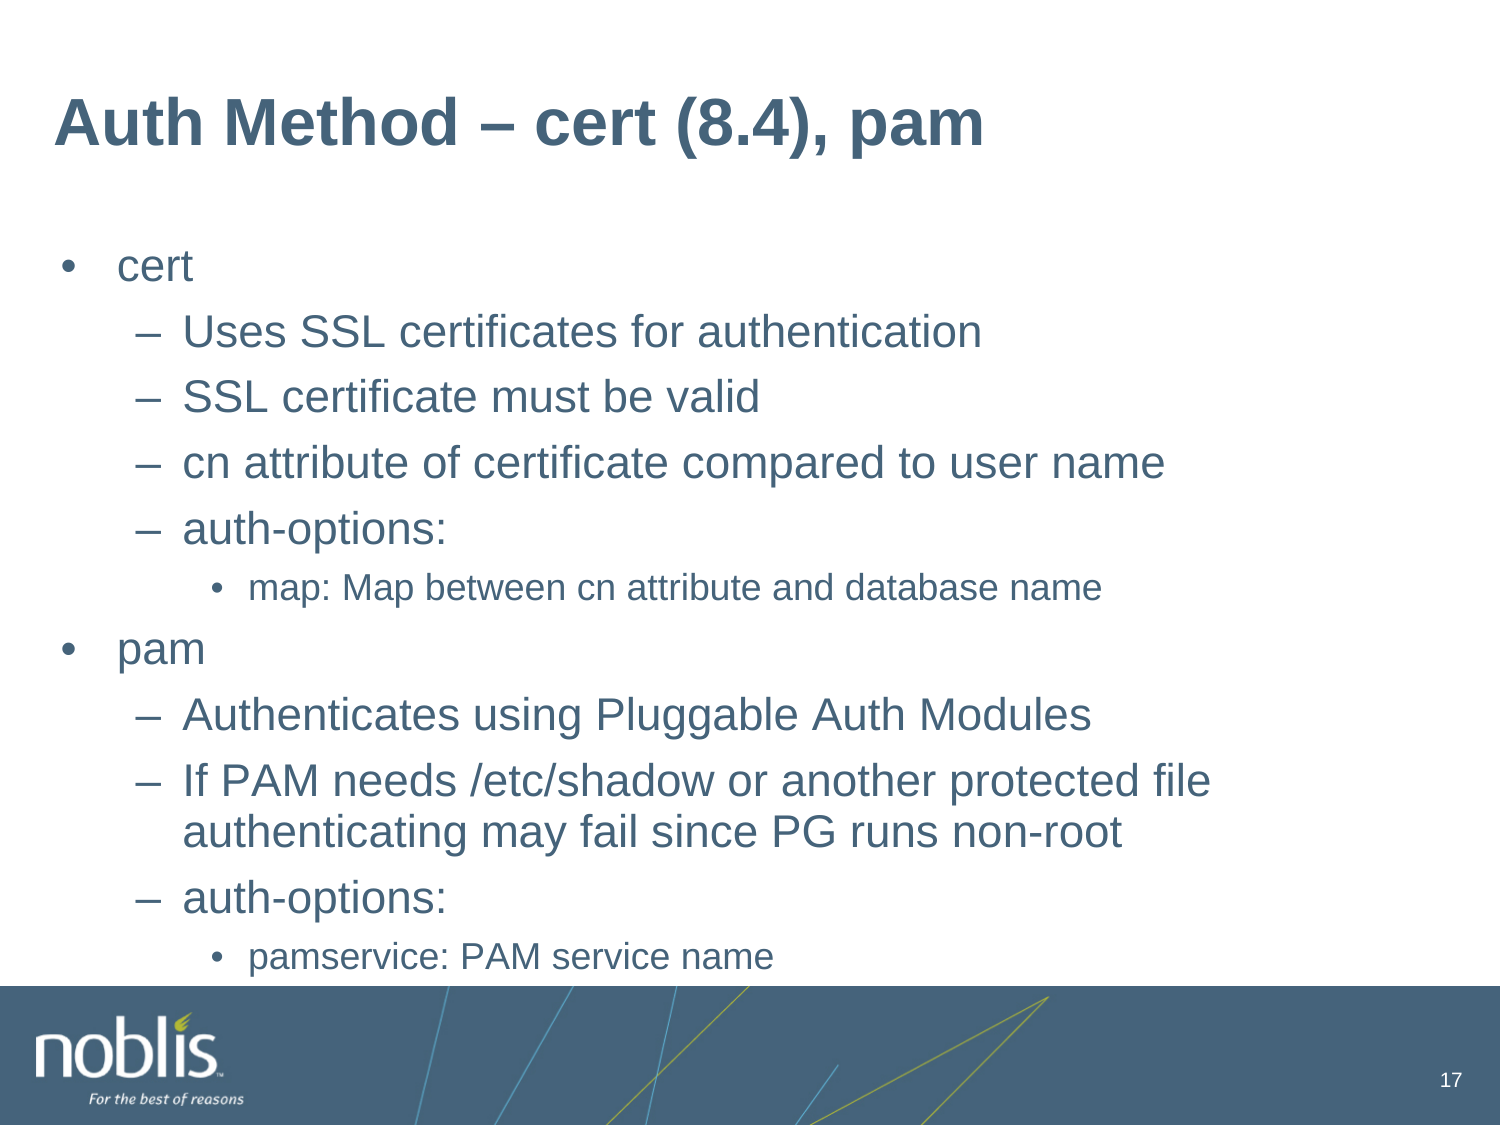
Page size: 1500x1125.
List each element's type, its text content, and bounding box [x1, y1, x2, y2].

title Auth Method – cert (8.4), pam [53, 38, 1438, 211]
picture [0, 986, 1500, 1125]
list cert Uses SSL certificates for authentication SSL certificate must be valid cn attribute of certificate compared to user name auth-options: map: Map between cn attribute and database name pam Authenticates using Pluggable Auth Modules If PAM needs /etc/shadow or another protected file authenticating may fail since PG runs non-root auth-options: pamservice: PAM service name [60, 239, 1437, 978]
